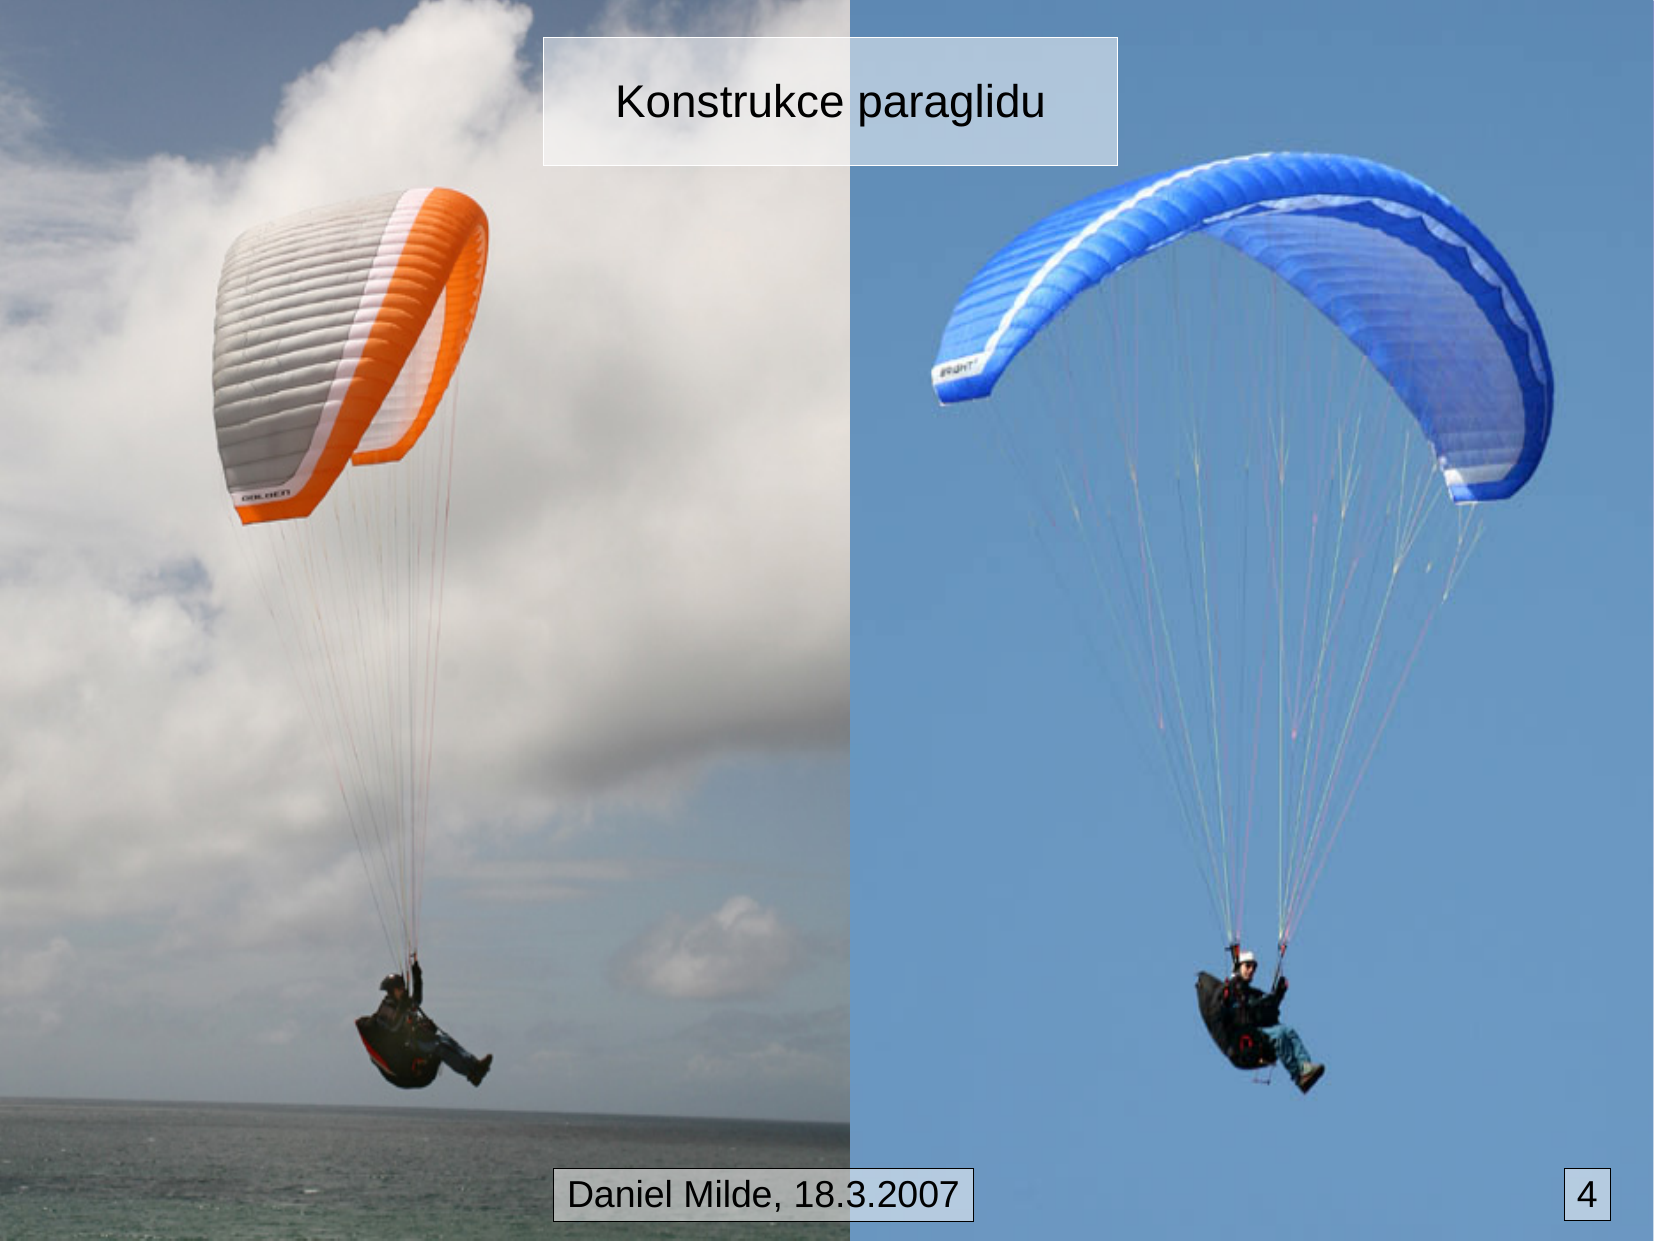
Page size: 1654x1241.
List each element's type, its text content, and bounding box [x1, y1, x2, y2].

picture [0, 0, 1654, 1241]
text_box Konstrukce paraglidu [543, 37, 1118, 166]
text_box 4 [1564, 1168, 1611, 1221]
text_box Daniel Milde, 18.3.2007 [553, 1168, 974, 1222]
